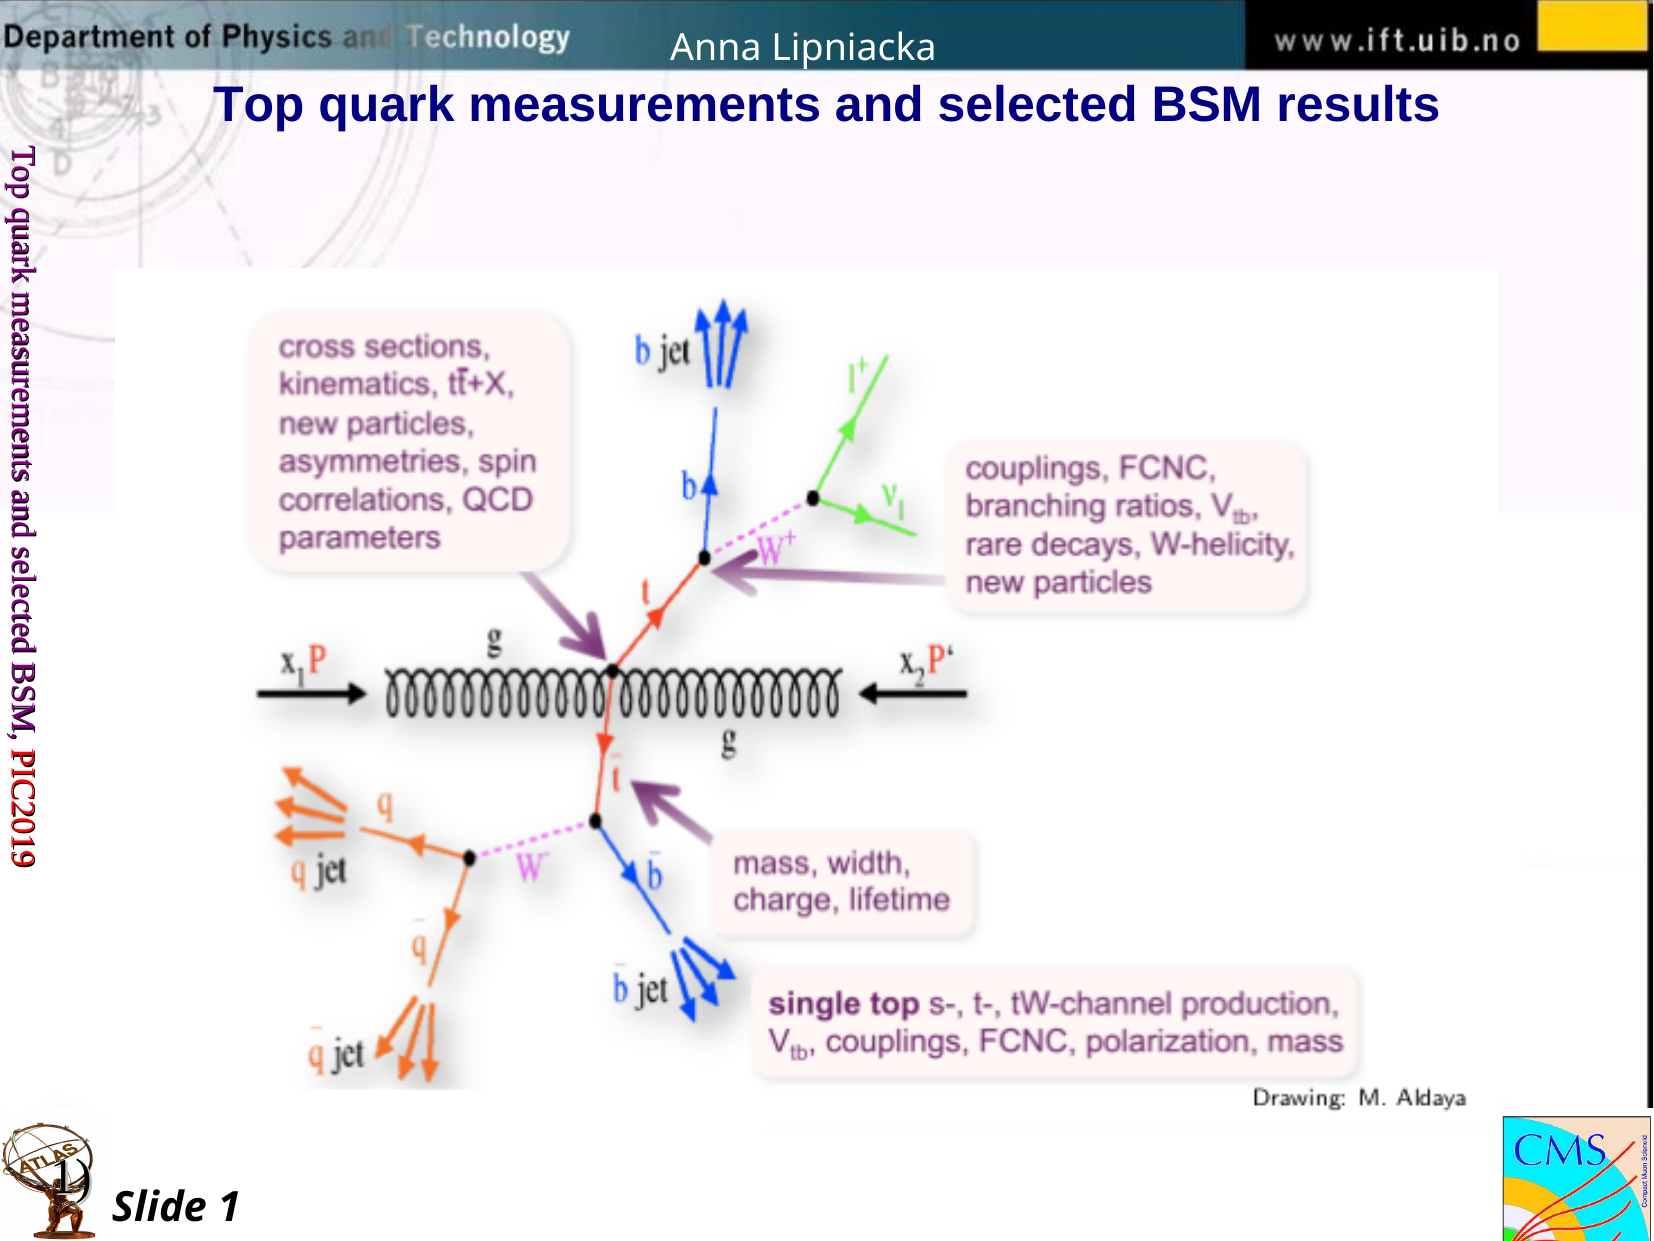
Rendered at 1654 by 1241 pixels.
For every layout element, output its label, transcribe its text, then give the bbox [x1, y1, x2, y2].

text_box 1) [50, 1148, 93, 1210]
title Top quark measurements and selected BSM results [121, 0, 1533, 208]
picture [1502, 1116, 1651, 1241]
picture [0, 0, 1654, 1133]
picture [0, 1113, 112, 1241]
text_box Slide 1 [111, 1177, 224, 1231]
